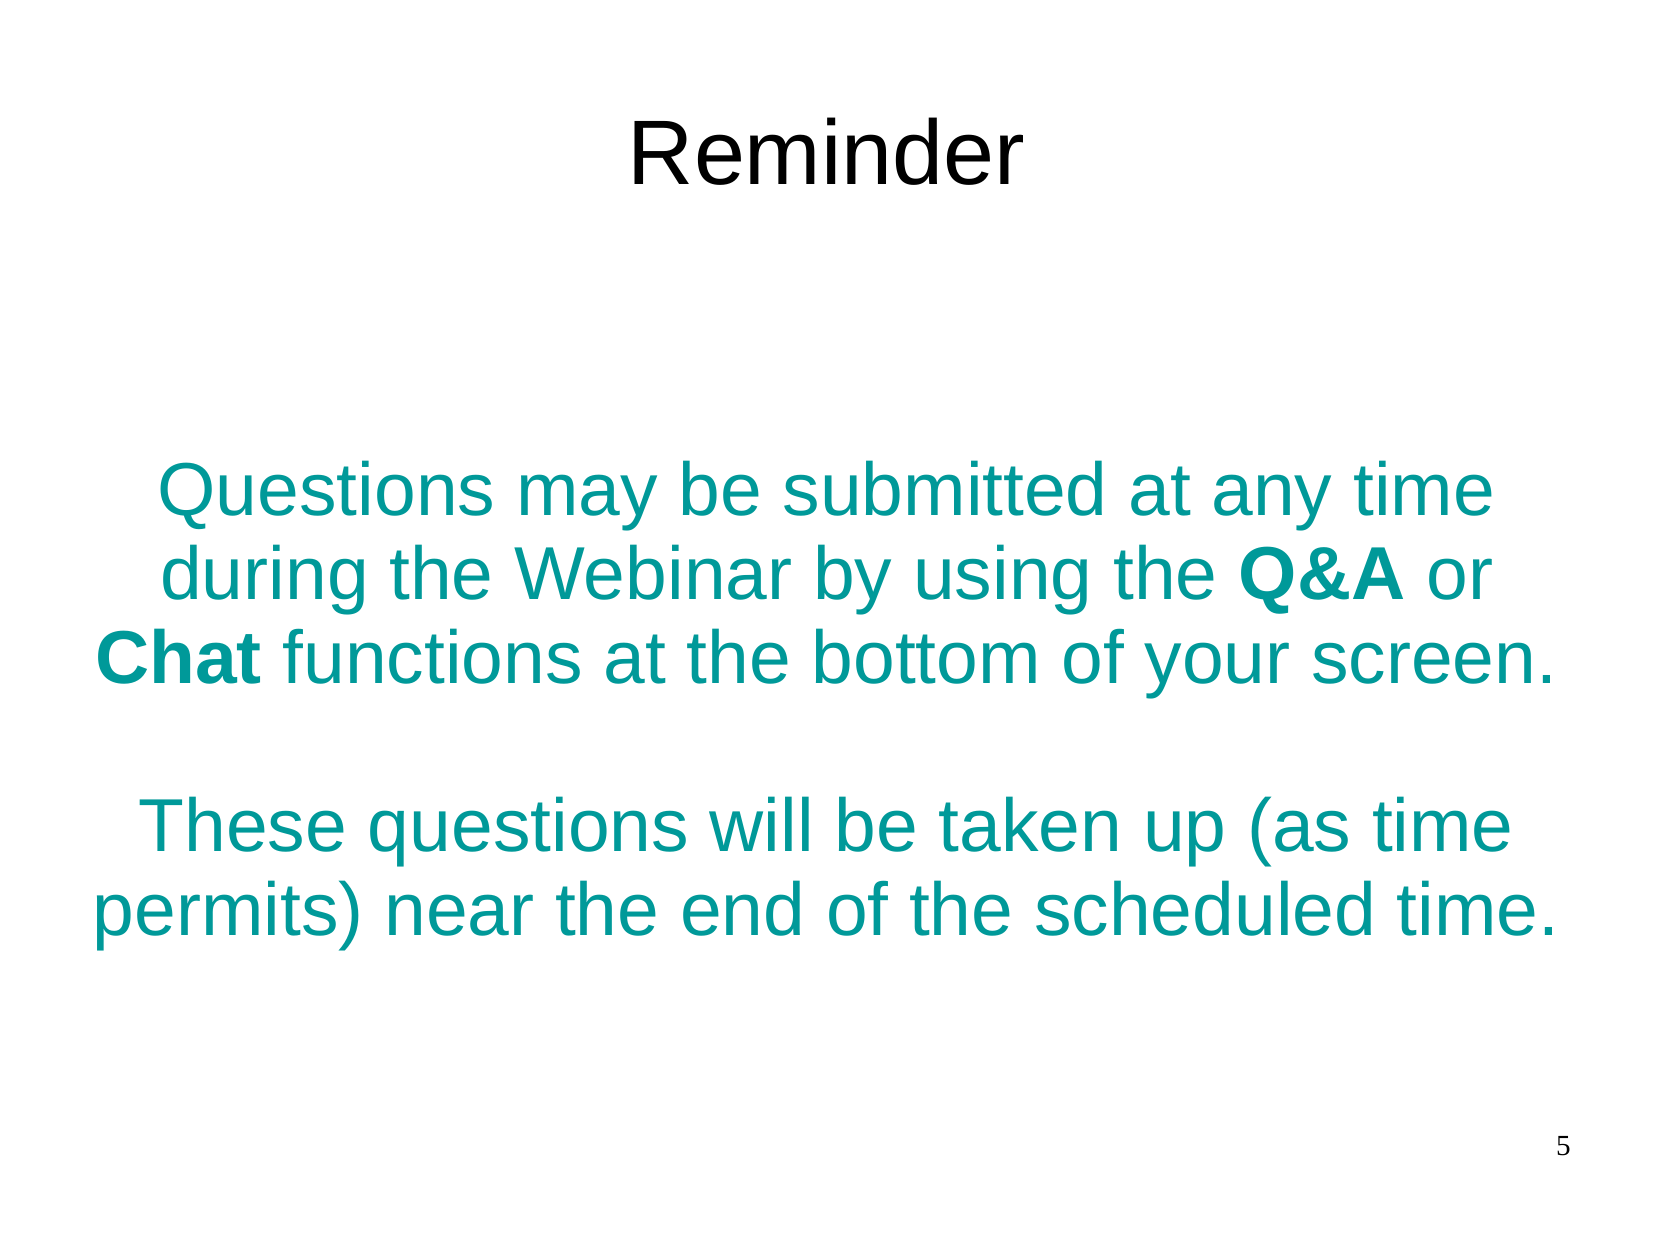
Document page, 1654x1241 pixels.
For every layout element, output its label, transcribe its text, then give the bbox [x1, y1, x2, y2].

title Reminder [82, 49, 1571, 257]
subtitle Questions may be submitted at any time during the Webinar by using the Q&A or Chat functions at the bottom of your screen. These questions will be taken up (as time permits) near the end of the scheduled time. [82, 290, 1571, 1109]
